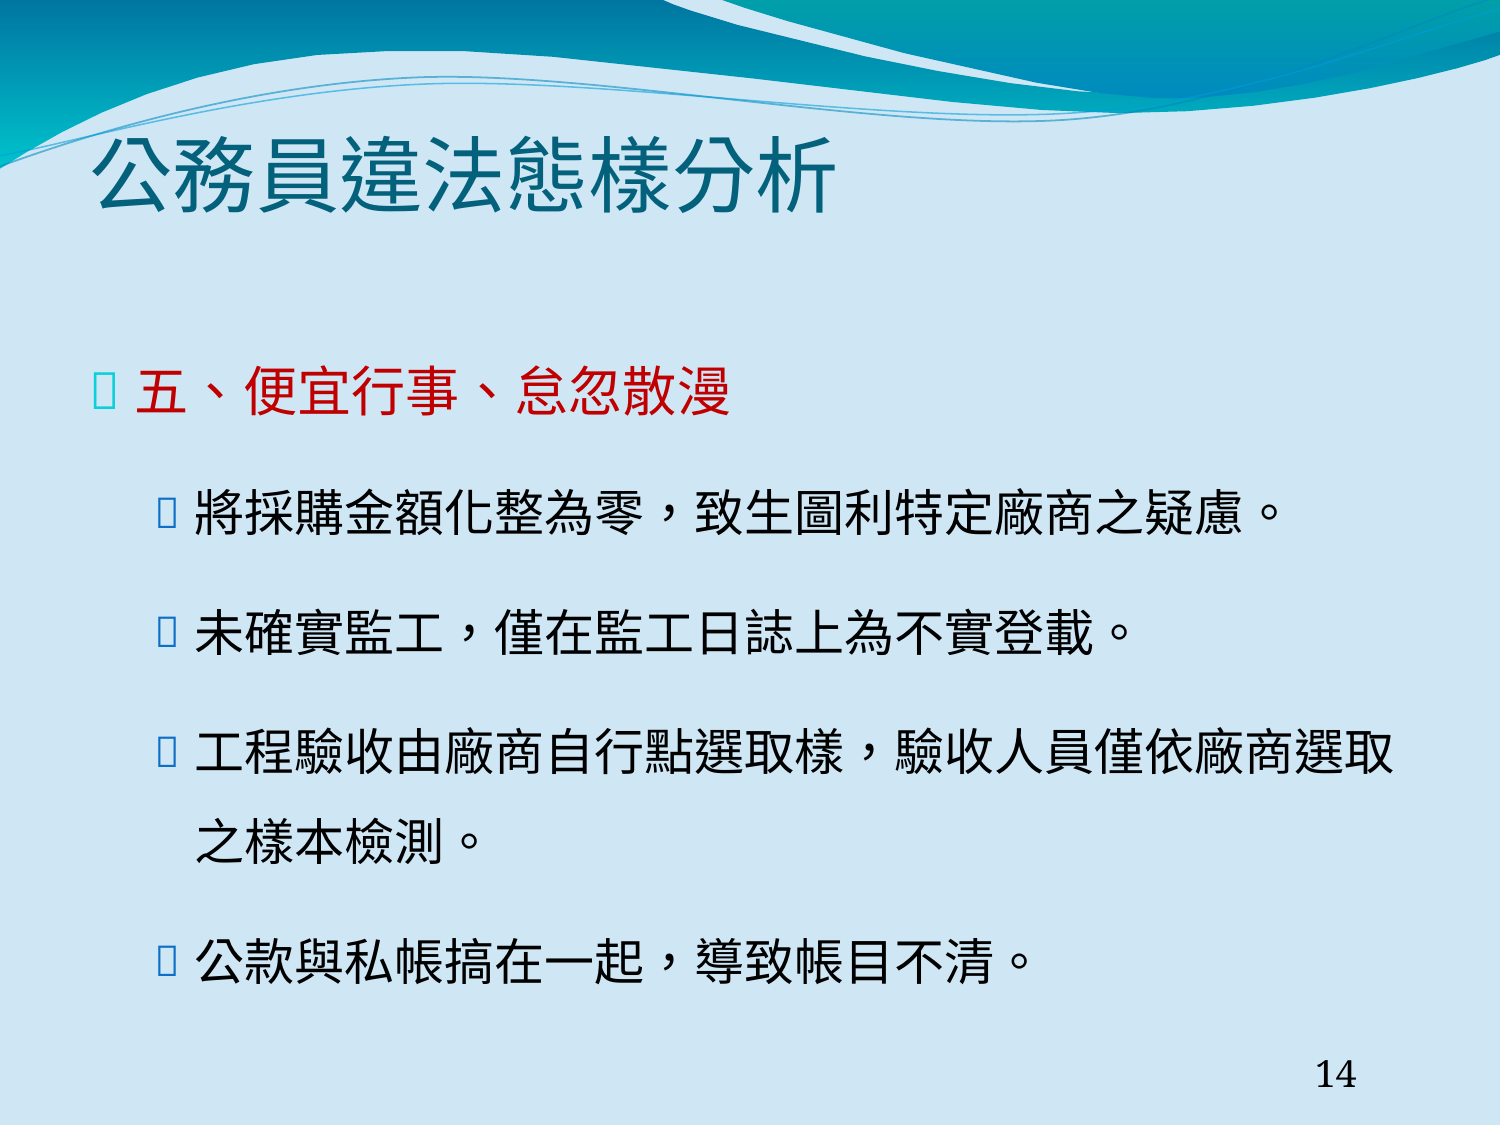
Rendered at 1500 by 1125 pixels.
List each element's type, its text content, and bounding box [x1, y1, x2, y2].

list 五、便宜行事、怠忽散漫 將採購金額化整為零，致生圖利特定廠商之疑慮。 未確實監工，僅在監工日誌上為不實登載。 工程驗收由廠商自行點選取樣，驗收人員僅依廠商選取之樣本檢測。 公款與私帳搞在一起，導致帳目不清。 [75, 317, 1425, 1038]
title 公務員違法態樣分析 [75, 115, 1425, 303]
slide_number <編號> [1299, 1042, 1425, 1103]
